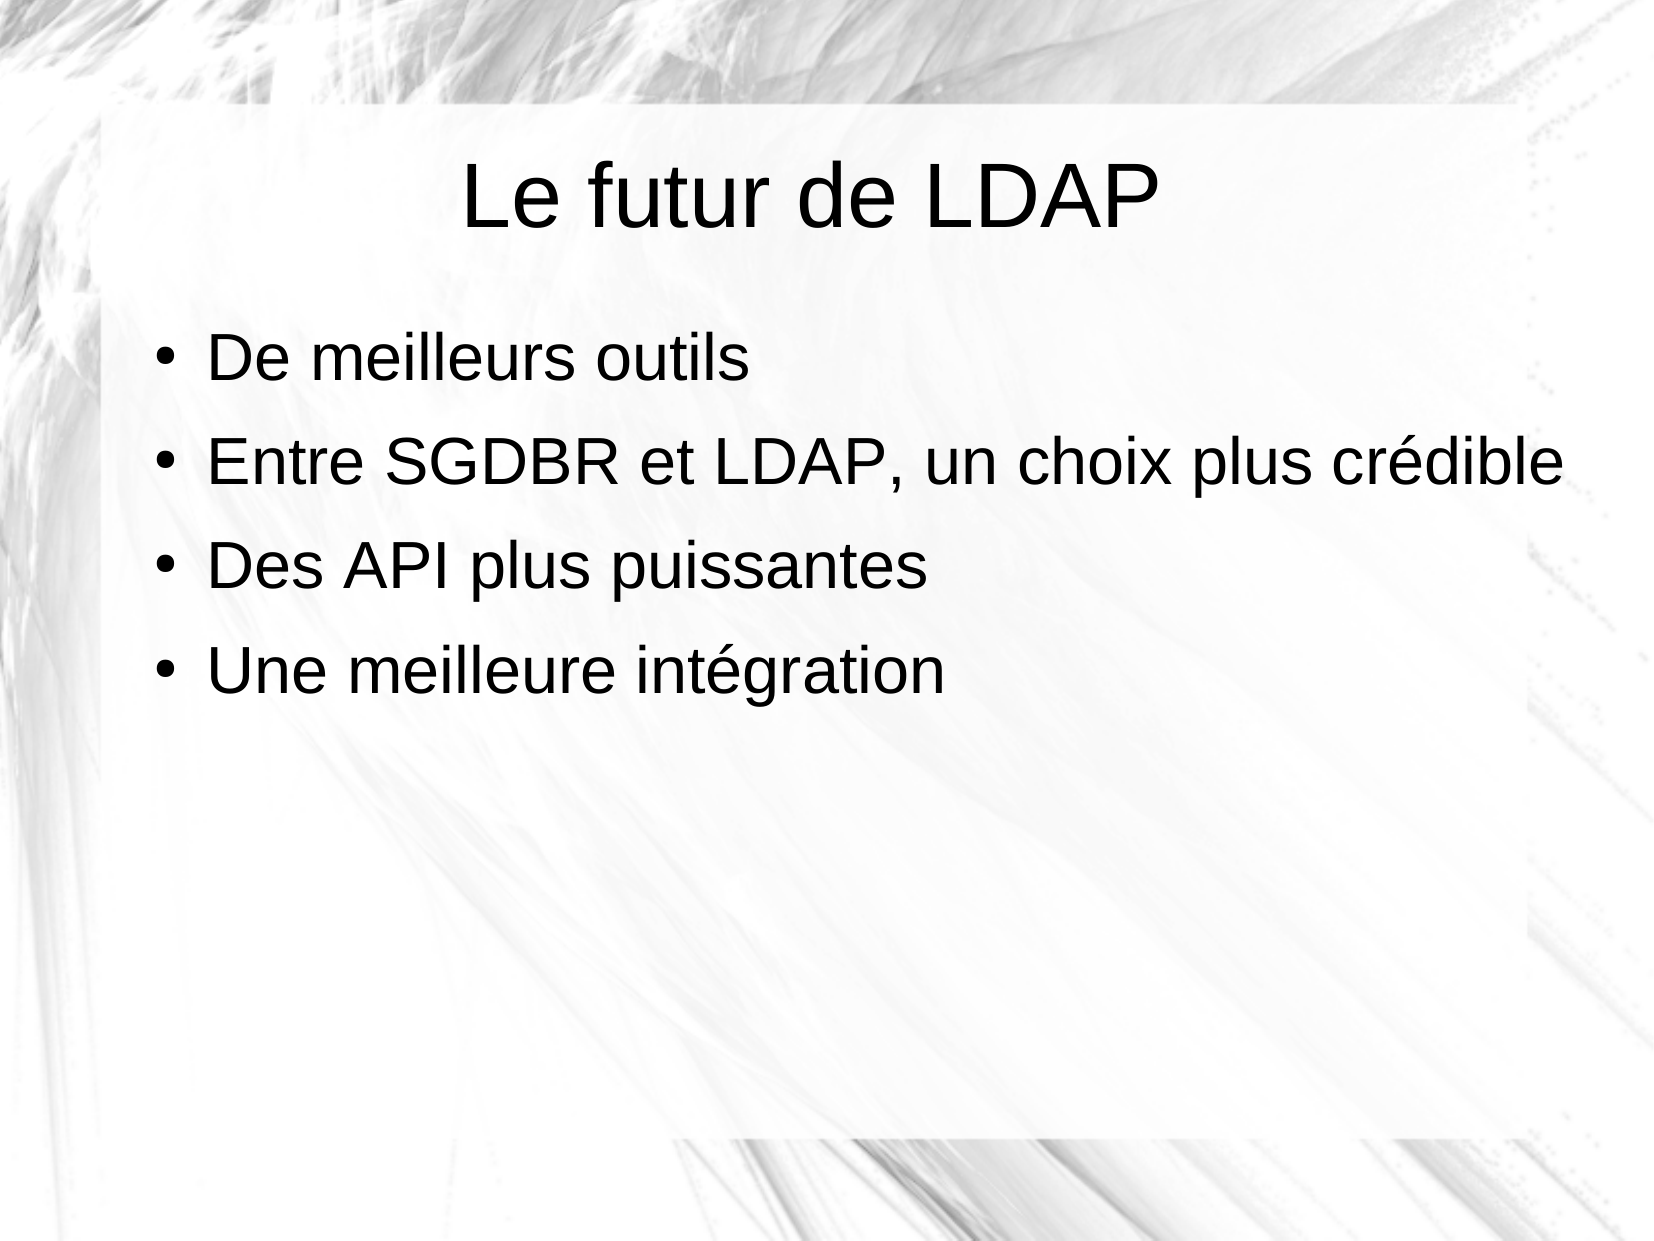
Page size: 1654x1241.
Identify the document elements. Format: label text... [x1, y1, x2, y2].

title Le futur de LDAP [118, 119, 1506, 273]
picture [0, 0, 1654, 1241]
list De meilleurs outils Entre SGDBR et LDAP, un choix plus crédible Des API plus puissantes Une meilleure intégration [118, 319, 1571, 931]
